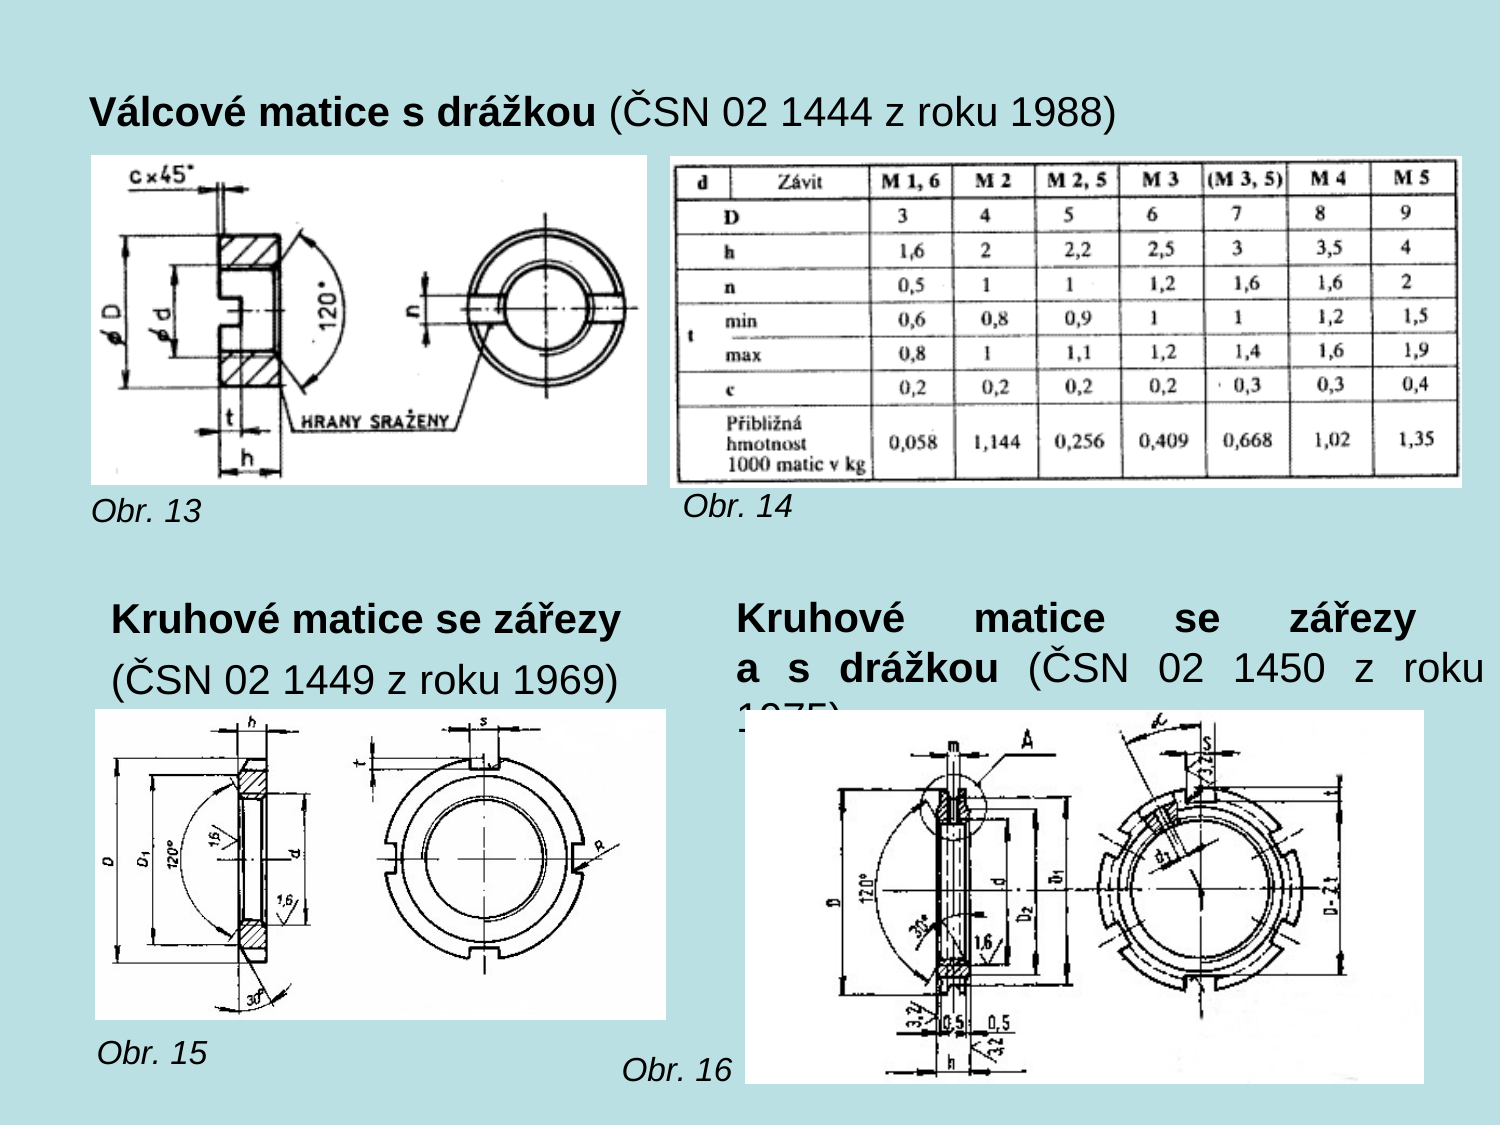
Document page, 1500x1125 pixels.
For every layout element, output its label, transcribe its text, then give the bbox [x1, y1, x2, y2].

picture [91, 155, 647, 485]
text_box Obr. 16 [608, 1047, 746, 1088]
text_box Kruhové matice se zářezy (ČSN 02 1449 z roku 1969) [96, 584, 683, 711]
text_box Válcové matice s drážkou (ČSN 02 1444 z roku 1988) [74, 77, 1500, 143]
text_box Kruhové matice se zářezy a s drážkou (ČSN 02 1450 z roku 1975) [721, 583, 1500, 749]
text_box Obr. 15 [83, 1031, 221, 1072]
picture [745, 710, 1424, 1084]
picture [670, 156, 1462, 488]
text_box Obr. 14 [669, 484, 807, 525]
text_box Obr. 13 [90, 489, 228, 530]
picture [95, 709, 666, 1020]
